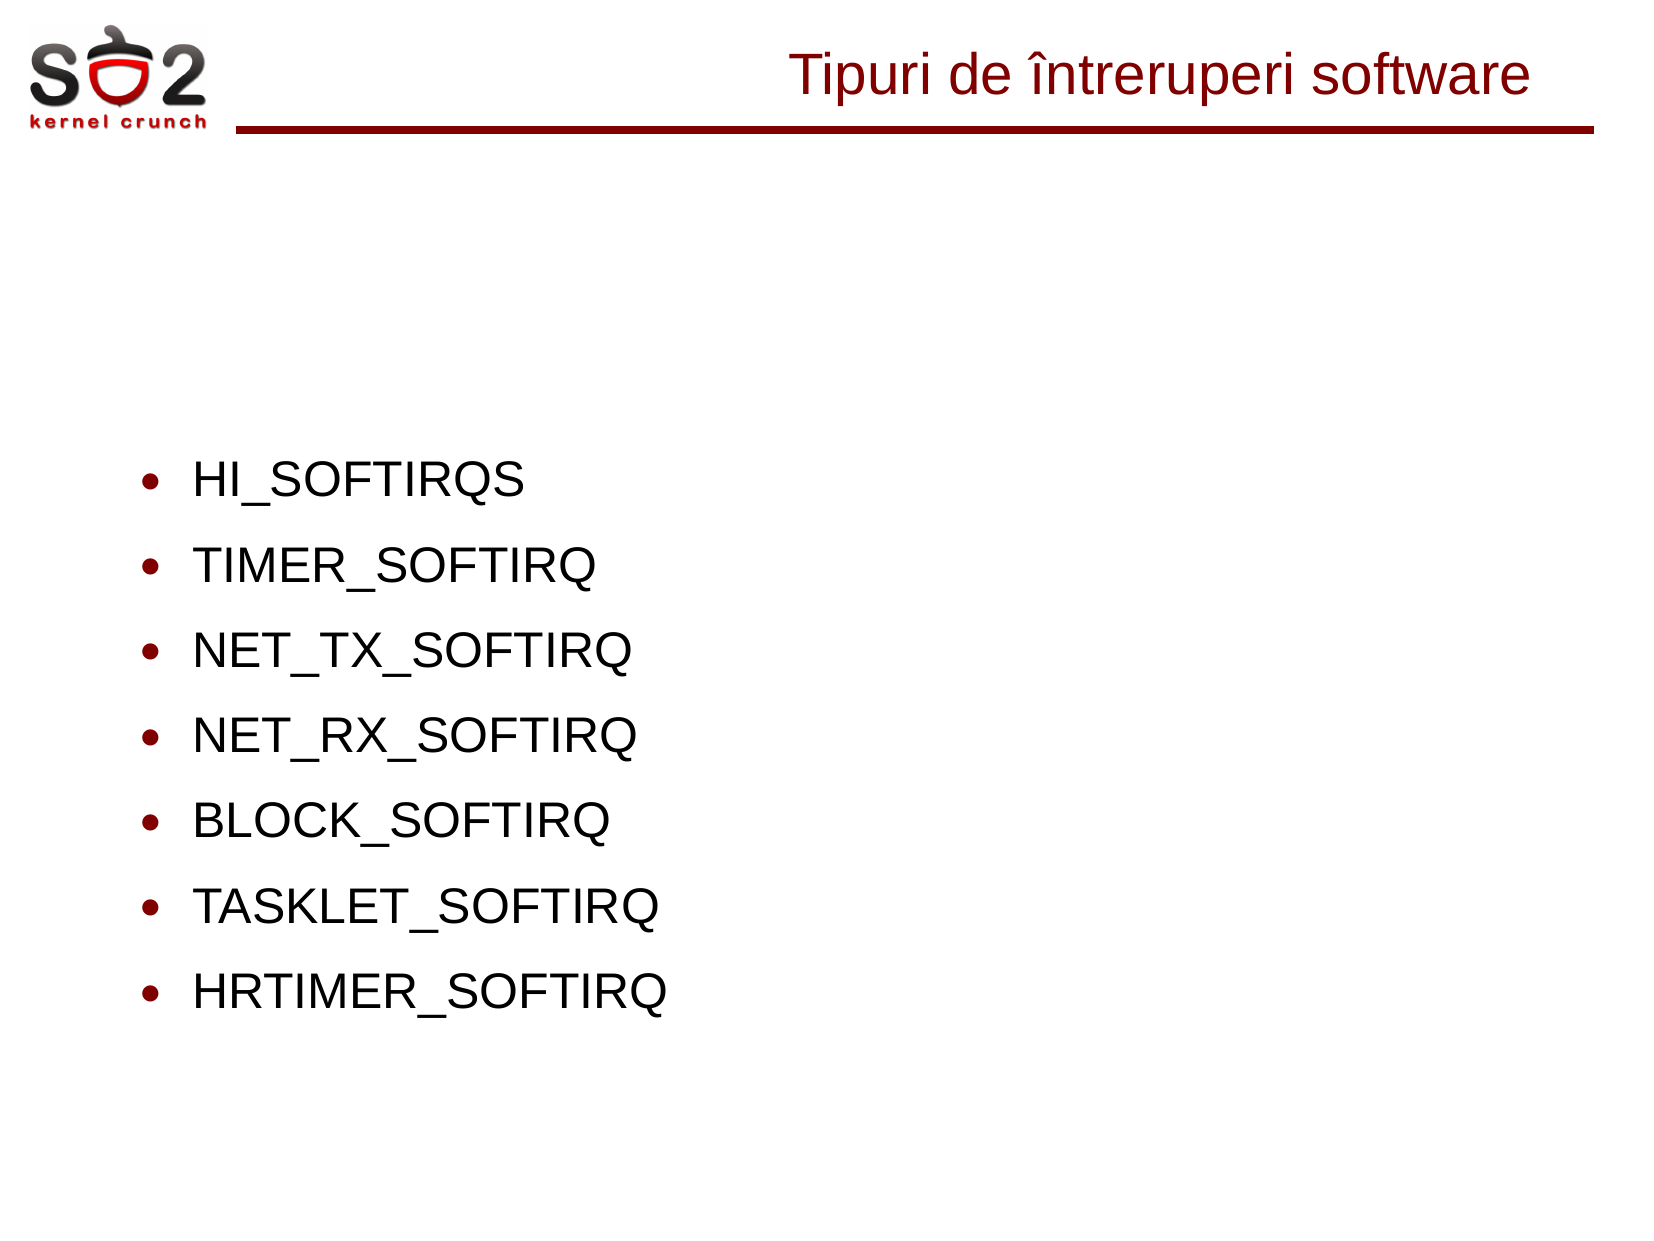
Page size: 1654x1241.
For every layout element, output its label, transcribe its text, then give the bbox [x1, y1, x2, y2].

list HI_SOFTIRQS TIMER_SOFTIRQ NET_TX_SOFTIRQ NET_RX_SOFTIRQ BLOCK_SOFTIRQ TASKLET_SOFTIRQ HRTIMER_SOFTIRQ [121, 344, 1534, 1126]
title Tipuri de întreruperi software [121, 0, 1534, 148]
picture [29, 23, 121, 130]
